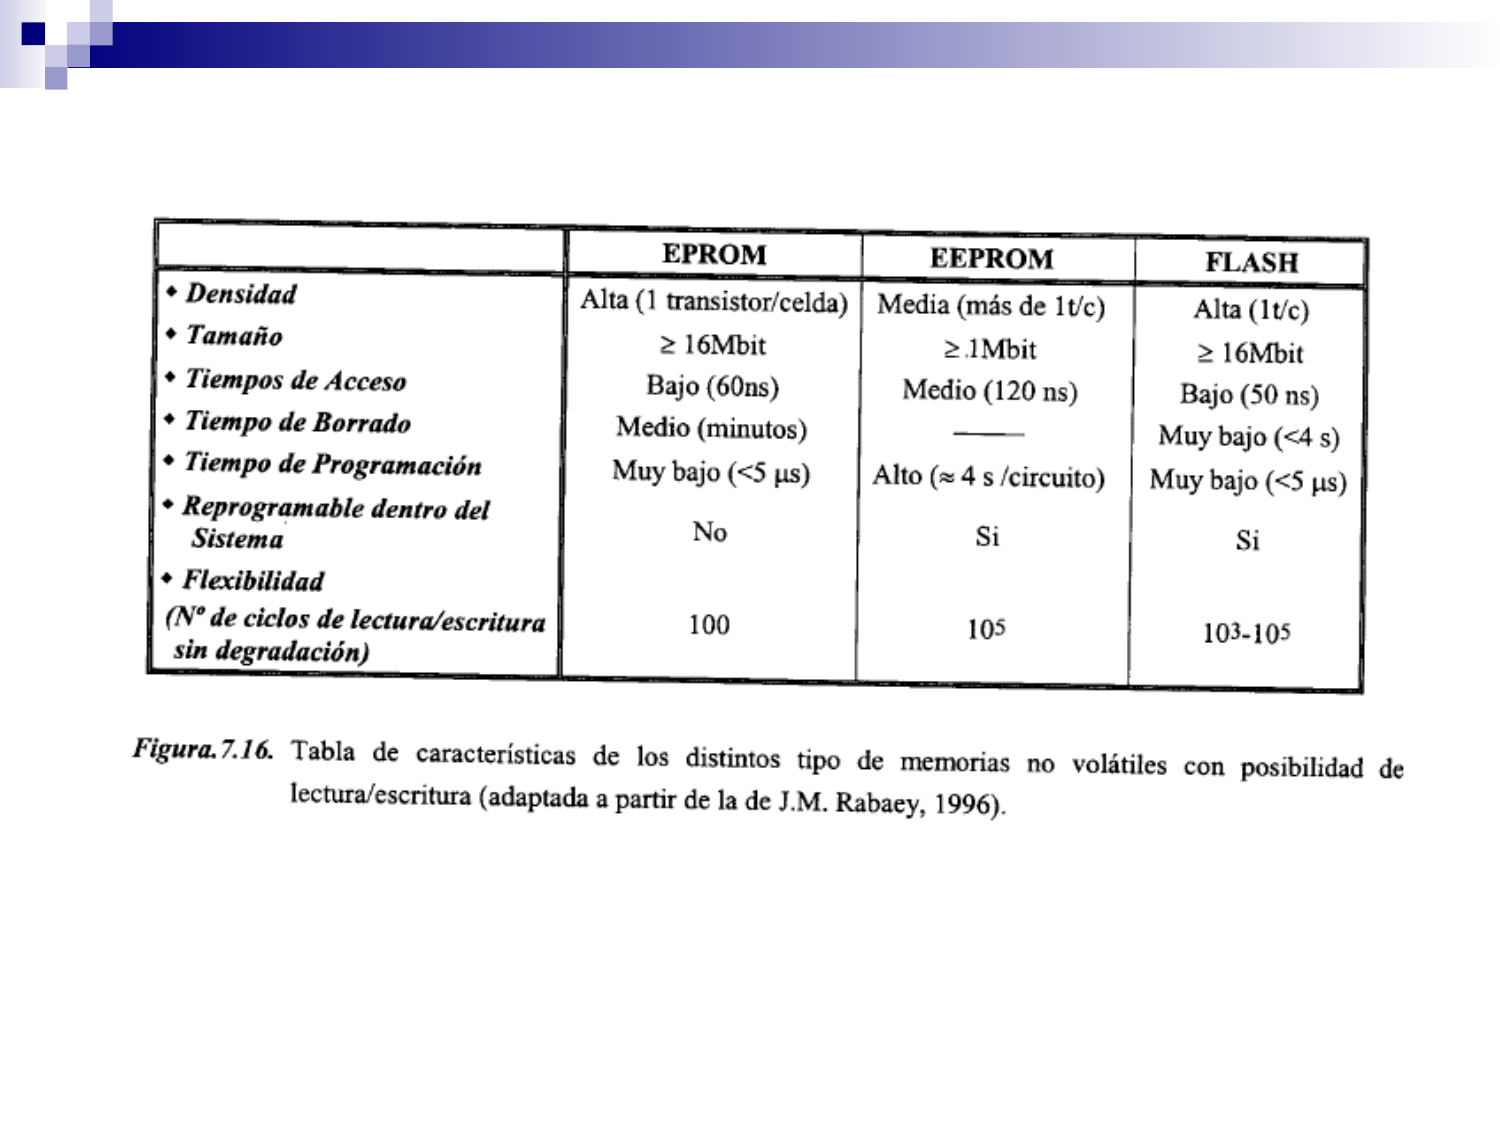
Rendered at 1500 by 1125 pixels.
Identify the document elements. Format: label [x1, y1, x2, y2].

picture [64, 196, 1424, 862]
